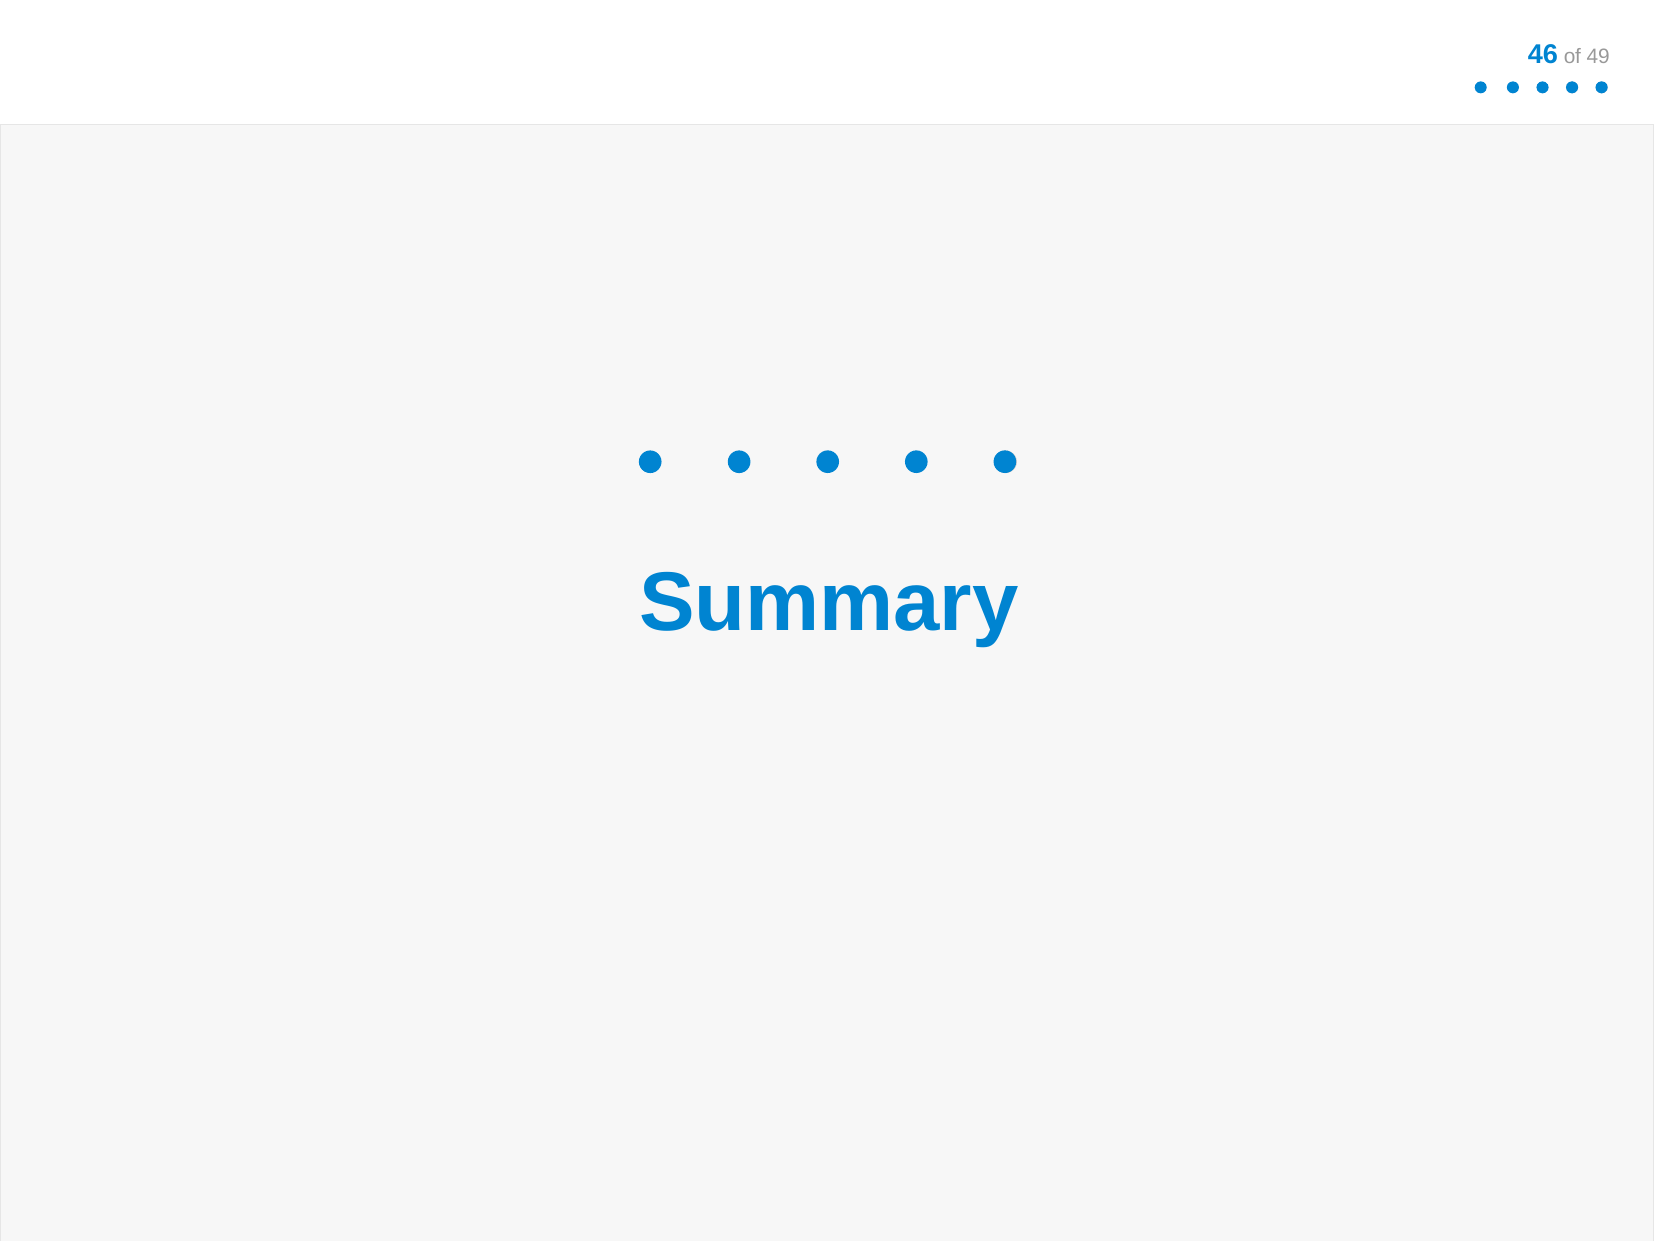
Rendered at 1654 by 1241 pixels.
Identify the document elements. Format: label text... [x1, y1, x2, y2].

text_box [1595, 81, 1608, 94]
text_box [1565, 81, 1579, 94]
title <number> of 49 [1489, 31, 1610, 78]
text_box [1474, 81, 1487, 94]
text_box [0, 124, 1654, 1241]
title Summary [217, 555, 1441, 649]
text_box [1506, 81, 1520, 94]
text_box [1536, 81, 1549, 94]
